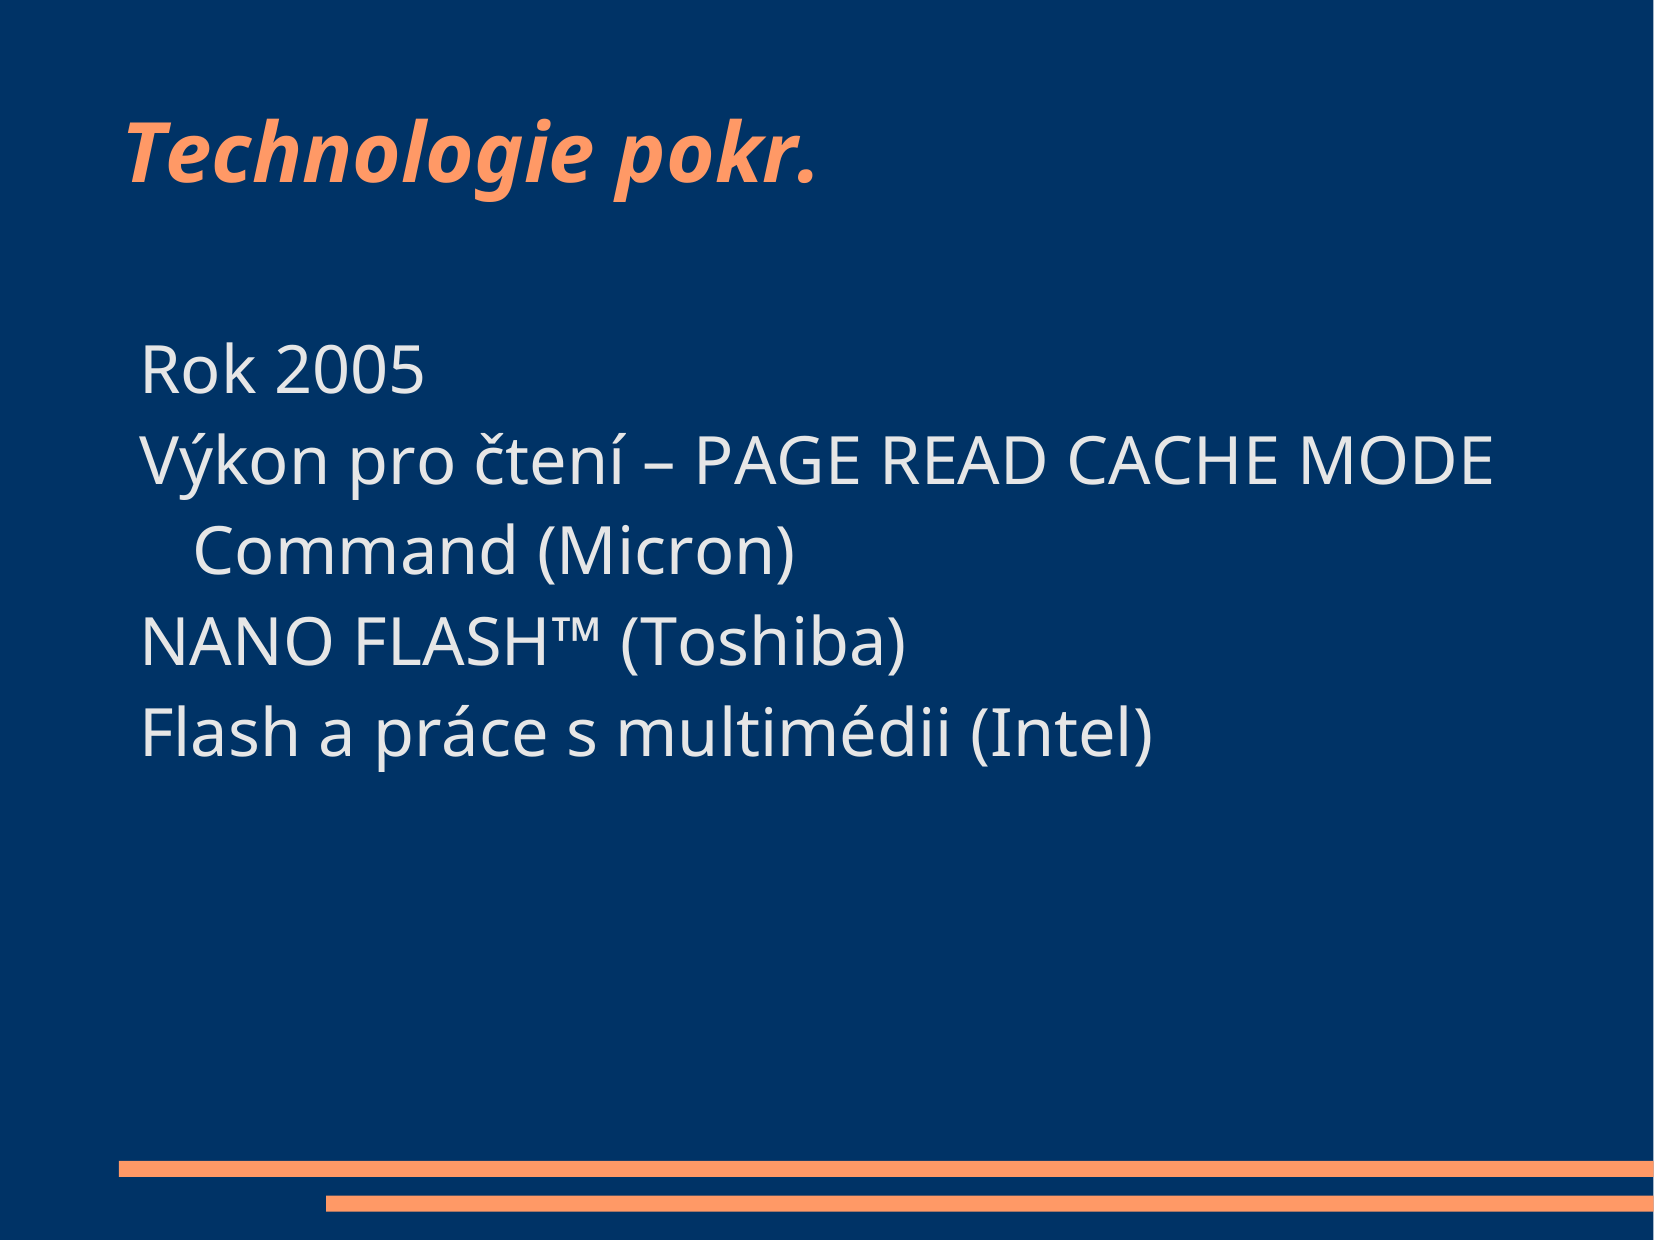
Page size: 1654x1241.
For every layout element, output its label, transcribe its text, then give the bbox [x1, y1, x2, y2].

title Technologie pokr. [121, 46, 1534, 254]
list Rok 2005 Výkon pro čtení – PAGE READ CACHE MODE Command (Micron) NANO FLASH™ (Toshiba) Flash a práce s multimédii (Intel) [121, 322, 1561, 1133]
